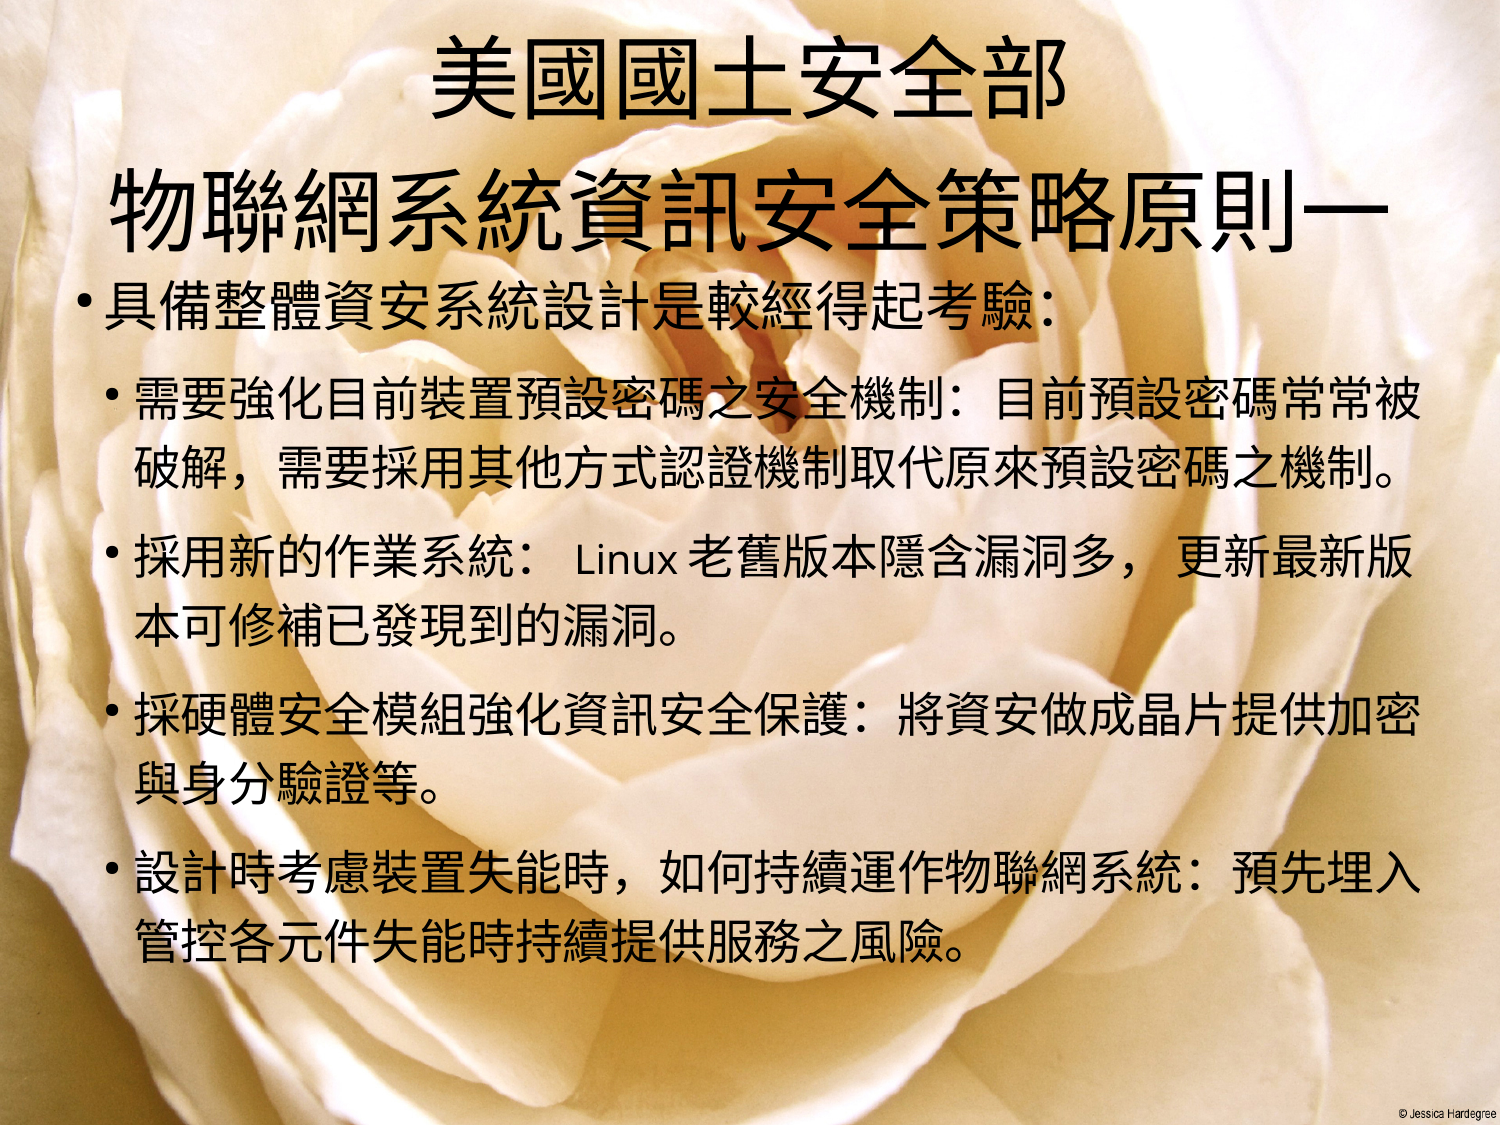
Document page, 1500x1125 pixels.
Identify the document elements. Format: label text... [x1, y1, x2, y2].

title 美國國土安全部 物聯網系統資訊安全策略原則一 [75, 45, 1425, 233]
picture [0, 0, 1500, 1125]
list 具備整體資安系統設計是較經得起考驗： 需要強化目前裝置預設密碼之安全機制：目前預設密碼常常被破解，需要採用其他方式認證機制取代原來預設密碼之機制。 採用新的作業系統：Linux老舊版本隱含漏洞多， 更新最新版本可修補已發現到的漏洞。 採硬體安全模組強化資訊安全保護：將資安做成晶片提供加密與身分驗證等。 設計時考慮裝置失能時，如何持續運作物聯網系統：預先埋入管控各元件失能時持續提供服務之風險。 [75, 262, 1425, 1005]
